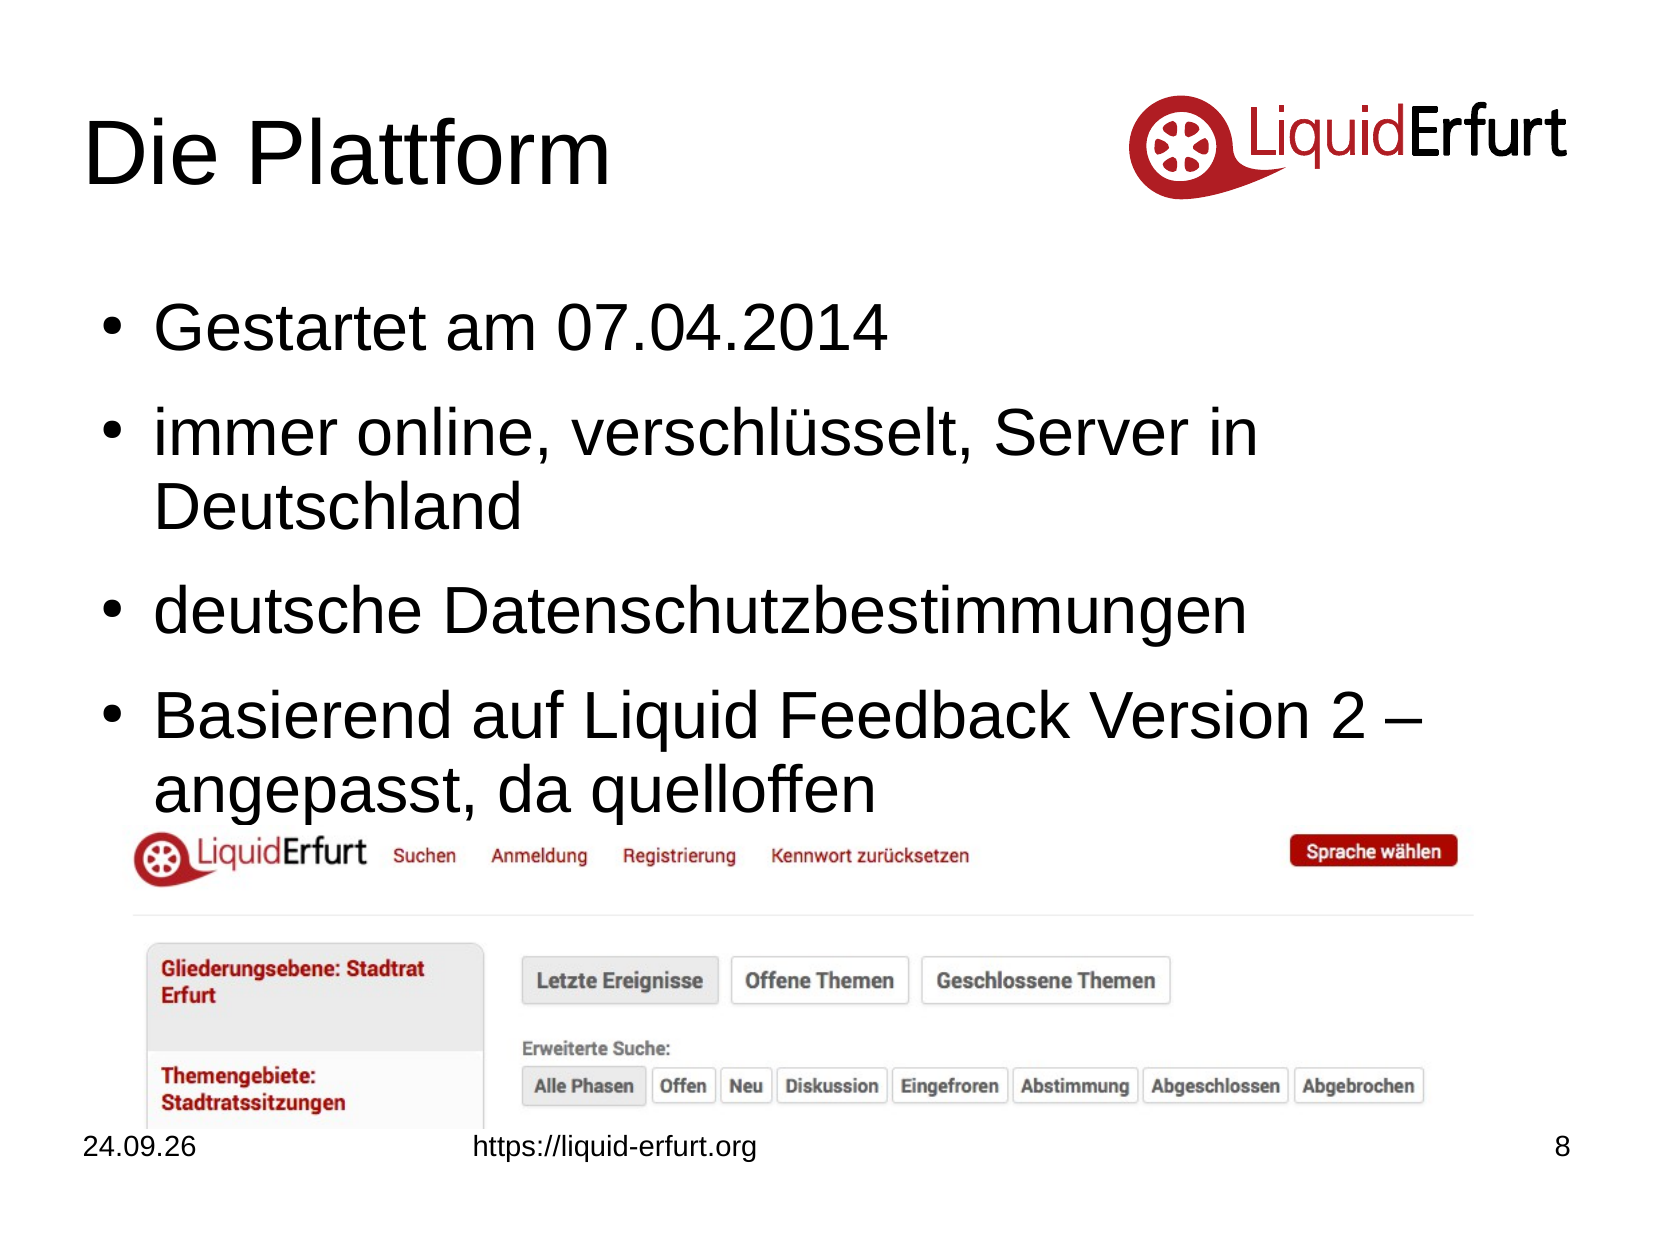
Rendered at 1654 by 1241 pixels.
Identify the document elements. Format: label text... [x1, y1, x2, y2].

picture [101, 825, 1490, 1129]
title Die Plattform [82, 49, 1571, 257]
list Gestartet am 07.04.2014 immer online, verschlüsselt, Server in Deutschland deutsche Datenschutzbestimmungen Basierend auf Liquid Feedback Version 2 – angepasst, da quelloffen [82, 290, 1571, 1140]
